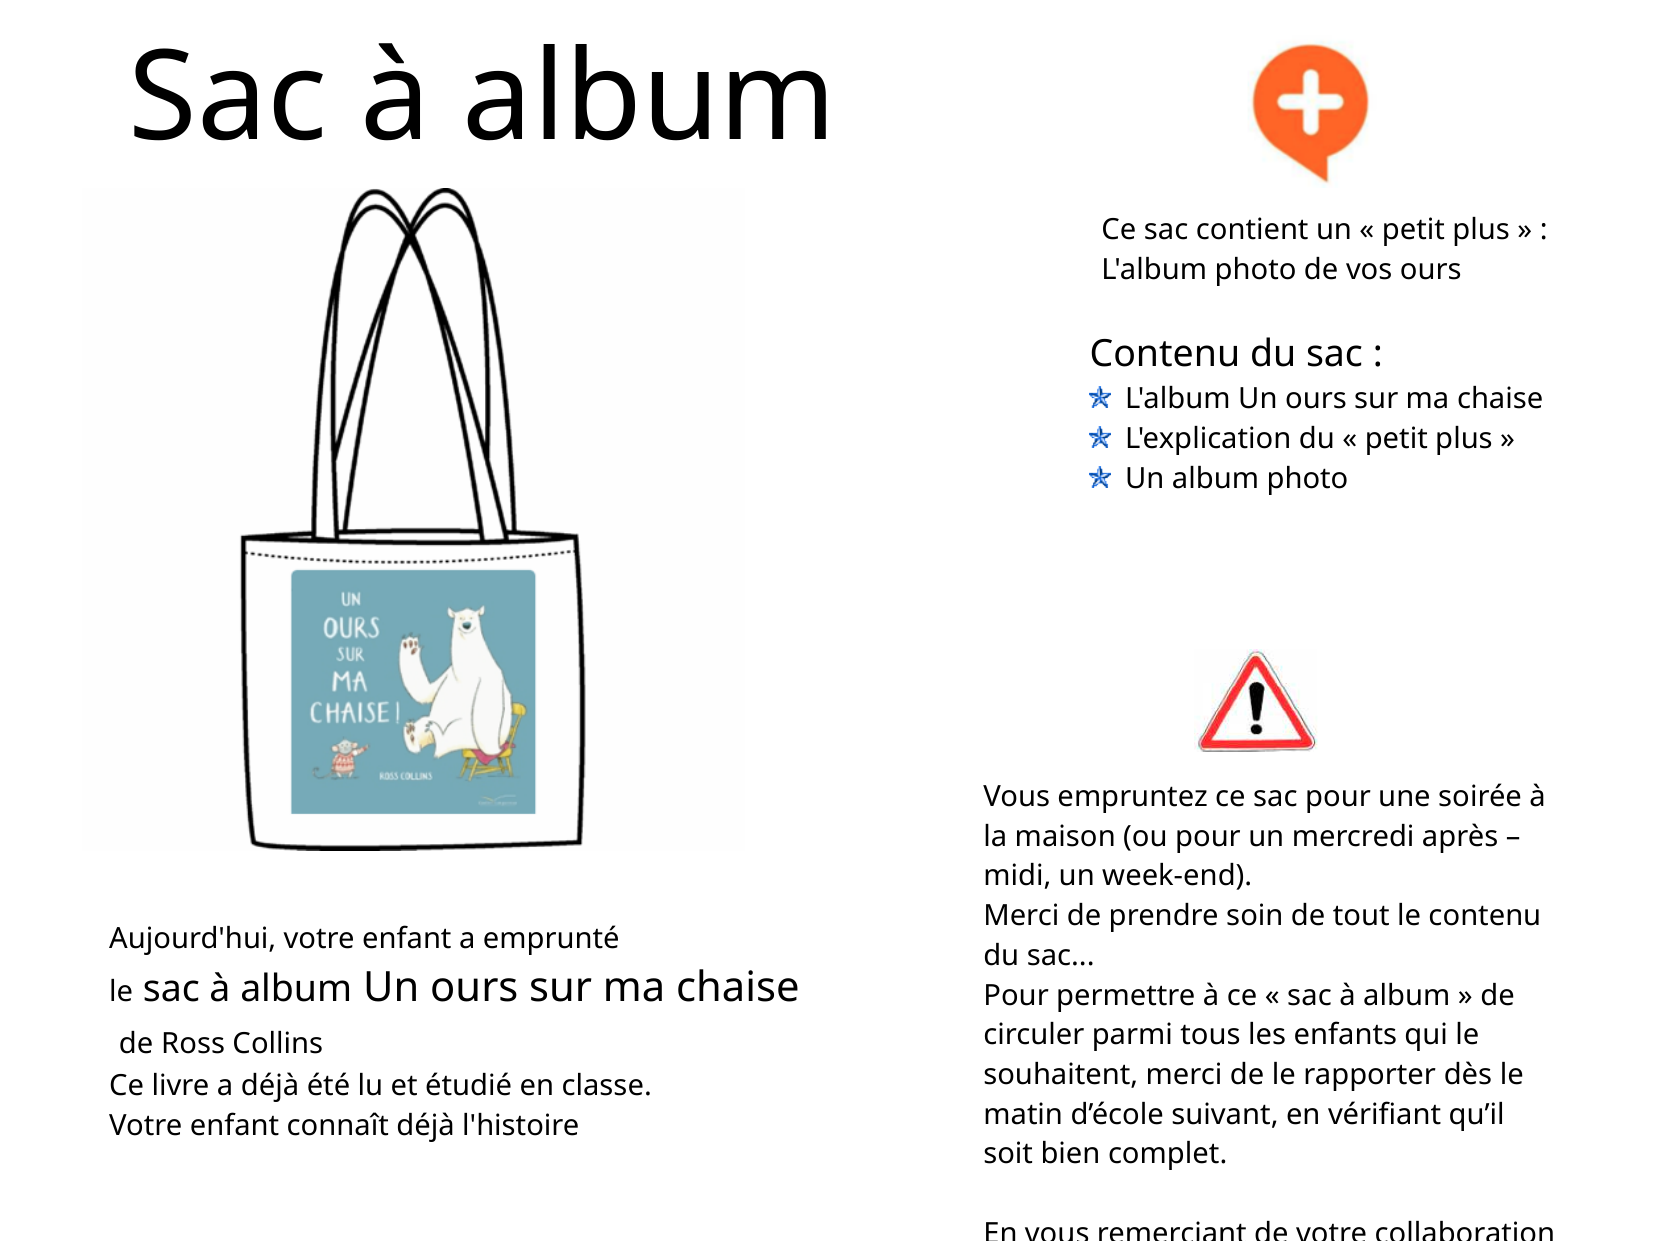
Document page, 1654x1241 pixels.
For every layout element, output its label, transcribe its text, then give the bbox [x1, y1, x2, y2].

picture [1188, 637, 1323, 760]
text_box Contenu du sac : L'album Un ours sur ma chaise L'explication du « petit plus » Un album photo [1074, 318, 1607, 785]
text_box Ce sac contient un « petit plus » : L'album photo de vos ours [1086, 200, 1571, 318]
text_box Vous empruntez ce sac pour une soirée à la maison (ou pour un mercredi après – midi, un week-end). Merci de prendre soin de tout le contenu du sac... Pour permettre à ce « sac à album » de circuler parmi tous les enfants qui le souhaitent, merci de le rapporter dès le matin d’école suivant, en vérifiant qu’il soit bien complet. En vous remerciant de votre collaboration [968, 767, 1571, 1143]
text_box Sac à album [106, 0, 898, 320]
text_box Aujourd'hui, votre enfant a emprunté le sac à album Un ours sur ma chaise de Ross Collins Ce livre a déjà été lu et étudié en classe. Votre enfant connaît déjà l'histoire [94, 909, 827, 1204]
picture [82, 188, 745, 851]
picture [1228, 35, 1383, 189]
